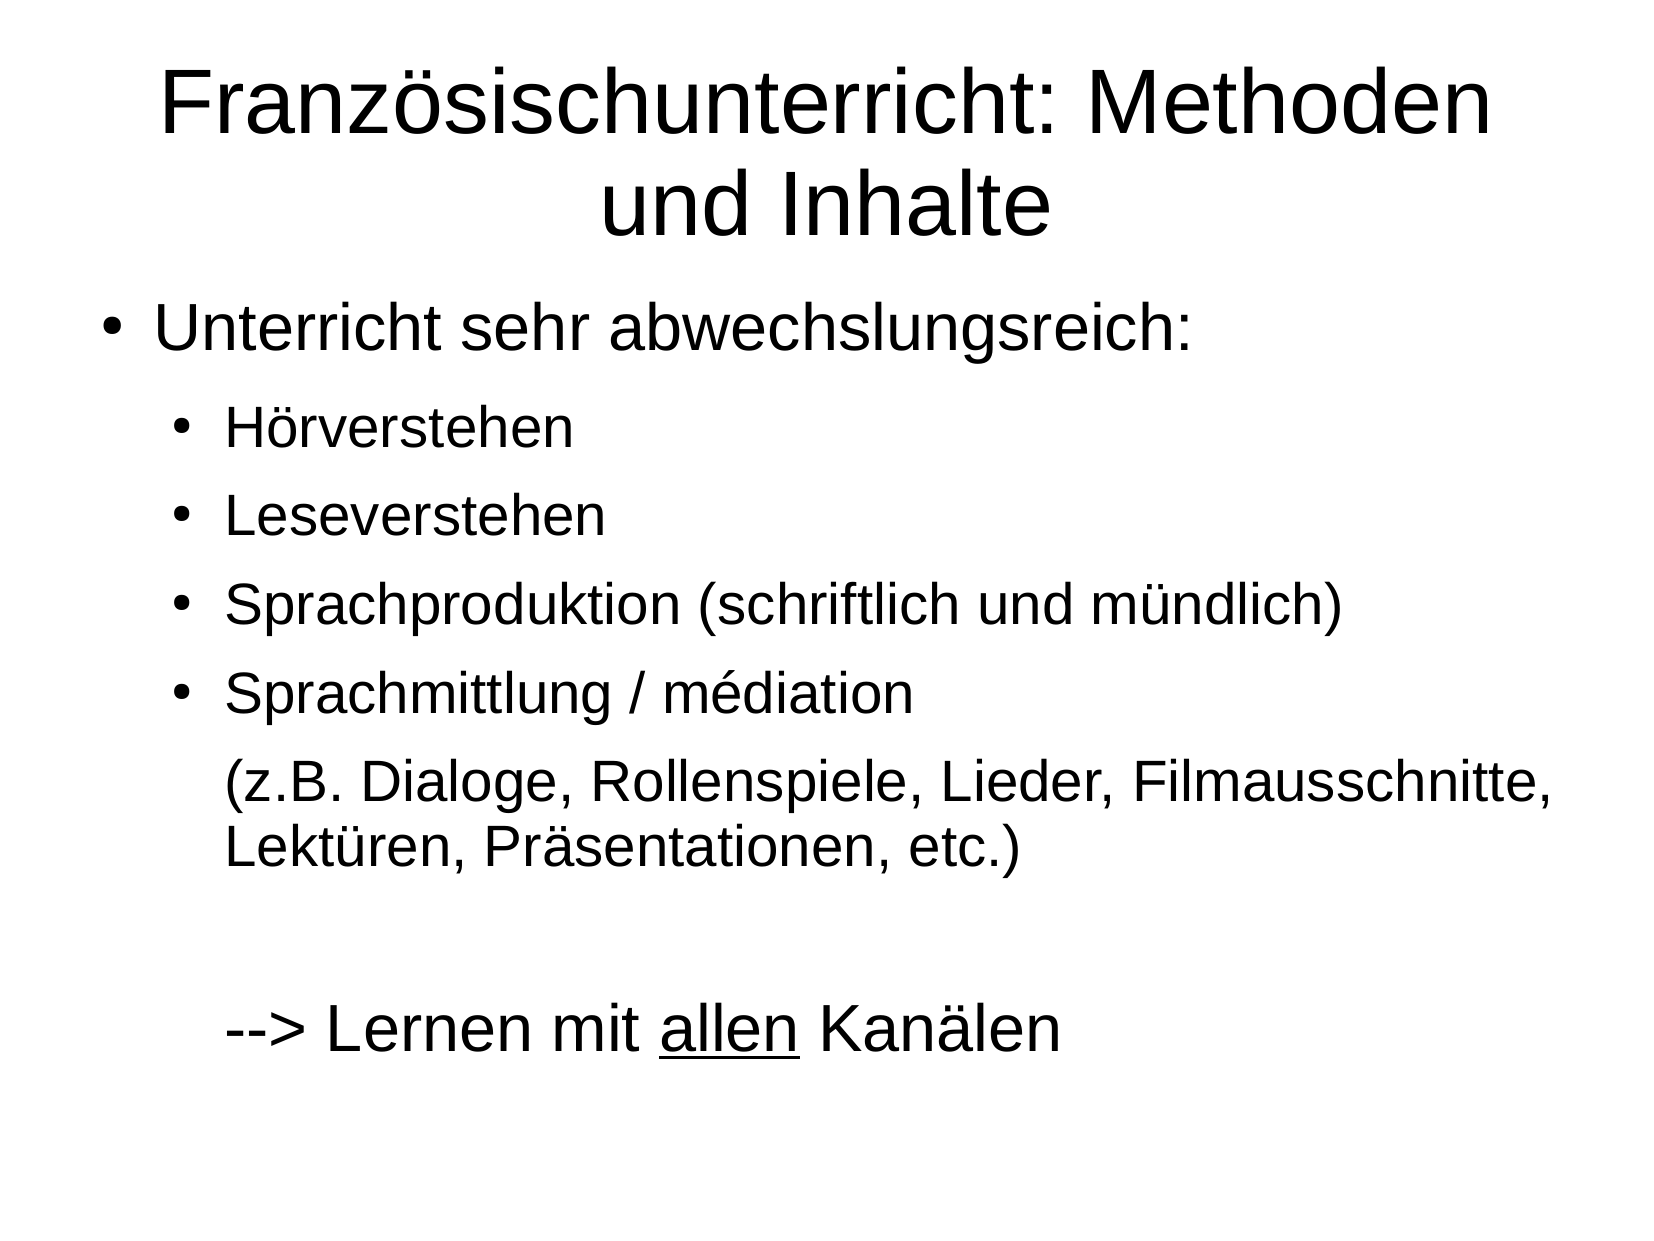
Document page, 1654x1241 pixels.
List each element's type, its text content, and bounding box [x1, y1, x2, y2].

list Unterricht sehr abwechslungsreich: Hörverstehen Leseverstehen Sprachproduktion (schriftlich und mündlich) Sprachmittlung / médiation (z.B. Dialoge, Rollenspiele, Lieder, Filmausschnitte, Lektüren, Präsentationen, etc.) --> Lernen mit allen Kanälen [82, 290, 1571, 1153]
title Französischunterricht: Methoden und Inhalte [82, 49, 1571, 257]
